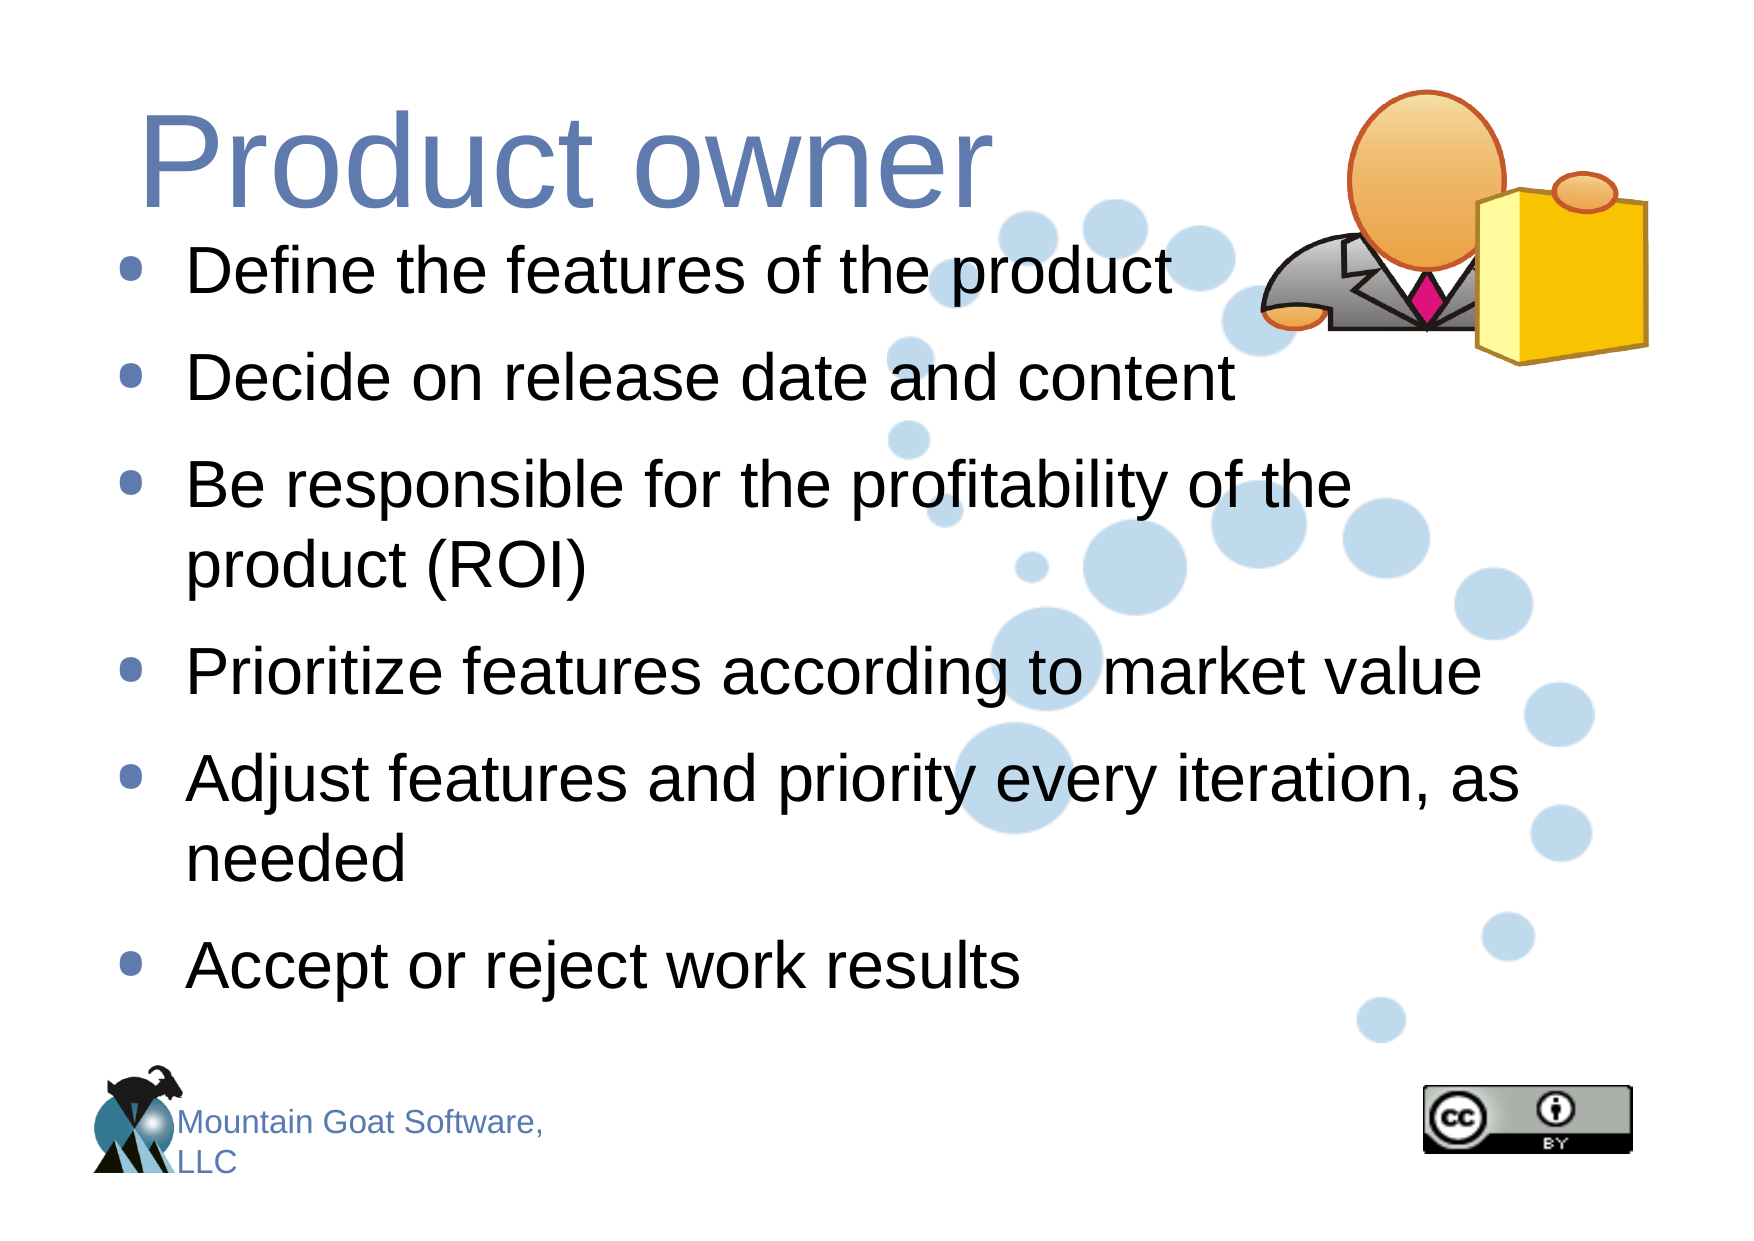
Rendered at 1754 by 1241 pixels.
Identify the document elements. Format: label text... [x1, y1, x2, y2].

picture [887, 976, 909, 984]
picture [93, 1065, 183, 1173]
picture [887, 89, 1649, 1043]
text_box Define the features of the product Decide on release date and content Be responsible for the profitability of the product (ROI) Prioritize features according to market value Adjust features and priority every iteration, as needed Accept or reject work results [70, 226, 1581, 976]
text_box Product owner [129, 75, 1639, 226]
picture [1423, 1085, 1633, 1154]
picture [928, 976, 944, 984]
